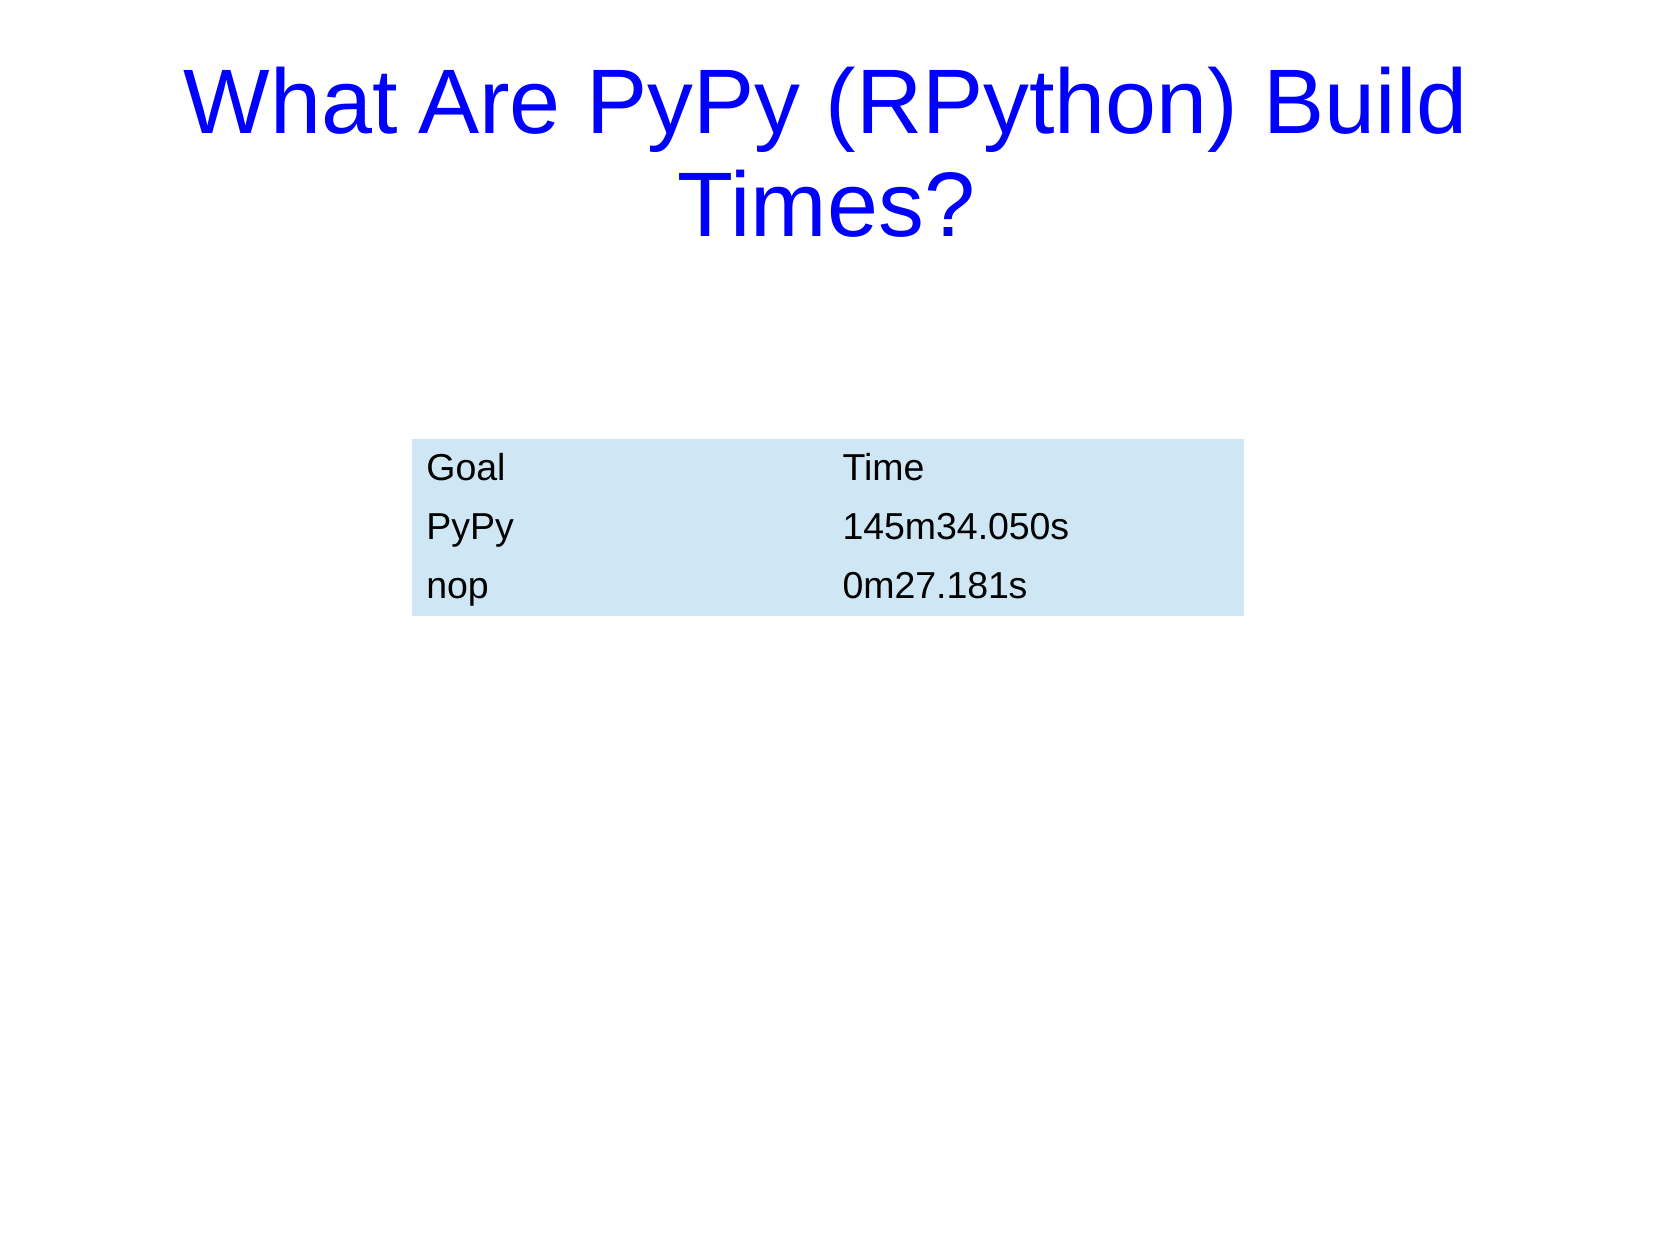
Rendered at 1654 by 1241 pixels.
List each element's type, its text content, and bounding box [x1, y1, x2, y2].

title What Are PyPy (RPython) Build Times? [82, 50, 1571, 256]
table_cell 145m34.050s [828, 498, 1244, 557]
table_cell PyPy [412, 498, 828, 557]
table_header Goal [412, 439, 828, 498]
table_header Time [828, 439, 1244, 498]
table_cell nop [412, 557, 828, 616]
table_cell 0m27.181s [828, 557, 1244, 616]
